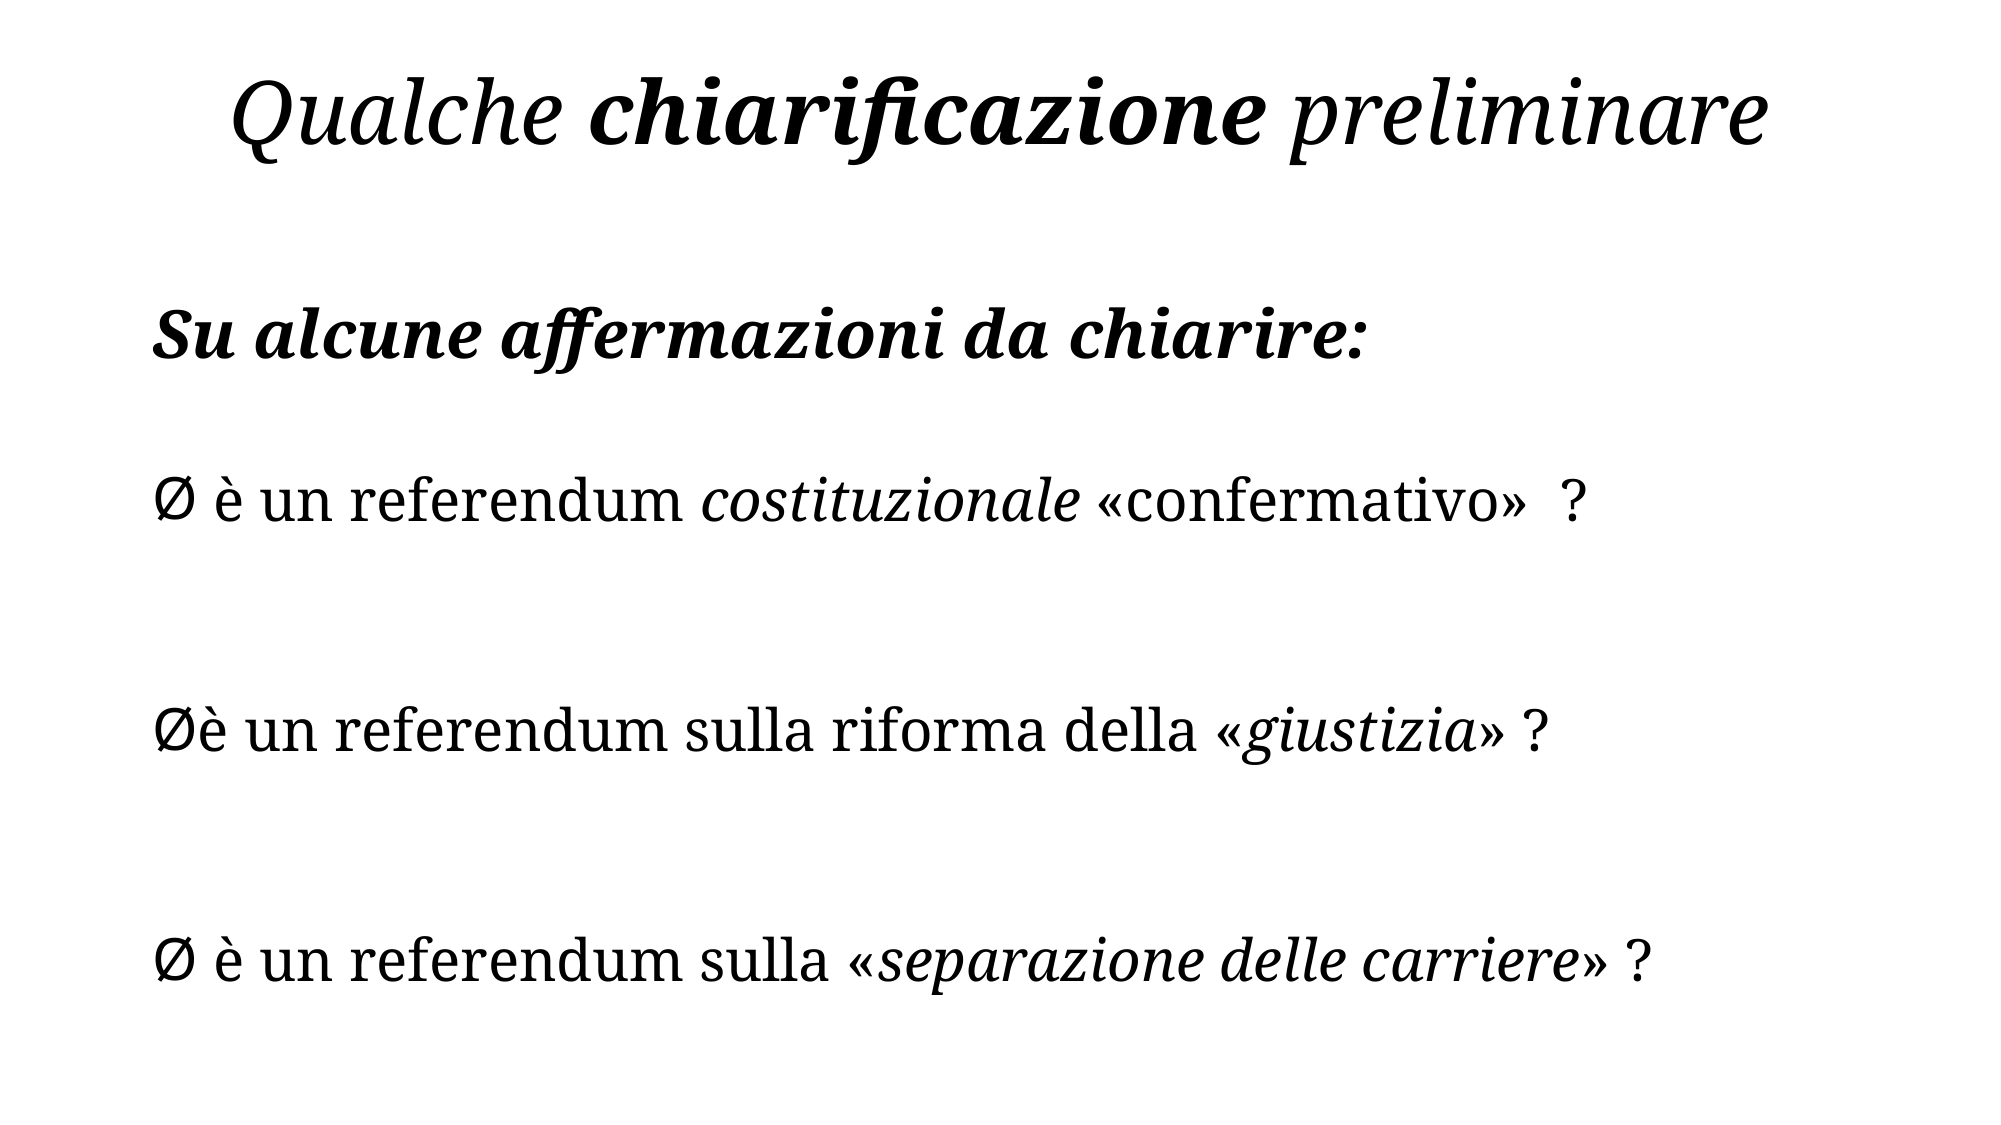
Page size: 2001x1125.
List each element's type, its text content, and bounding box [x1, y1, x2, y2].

list Su alcune affermazioni da chiarire: è un referendum costituzionale «confermativo» ? è un referendum sulla riforma della «giustizia» ? è un referendum sulla «separazione delle carriere» ? [137, 299, 1863, 1014]
title Qualche chiarificazione preliminare [137, 59, 1863, 278]
